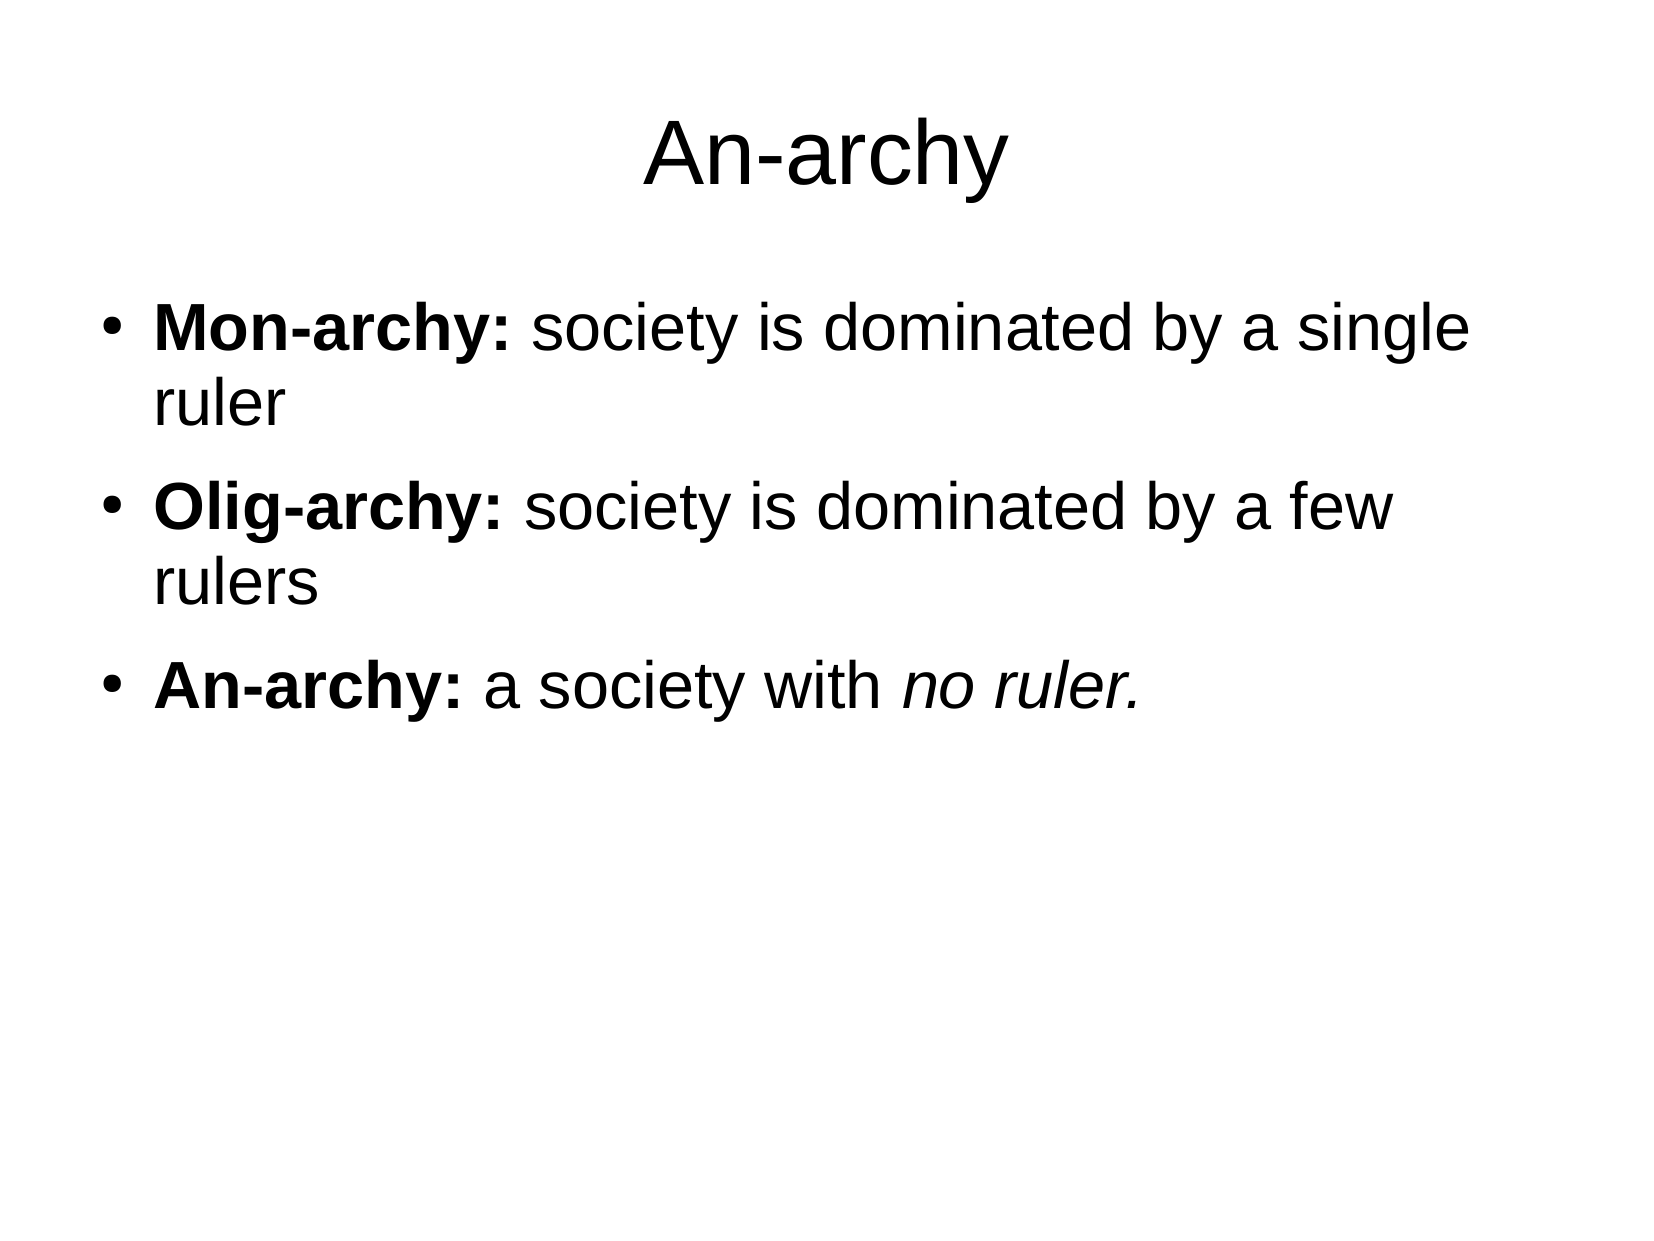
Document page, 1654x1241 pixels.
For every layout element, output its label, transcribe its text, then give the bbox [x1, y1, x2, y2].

list Mon-archy: society is dominated by a single ruler Olig-archy: society is dominated by a few rulers An-archy: a society with no ruler. [82, 290, 1571, 1094]
title An-archy [82, 49, 1571, 257]
